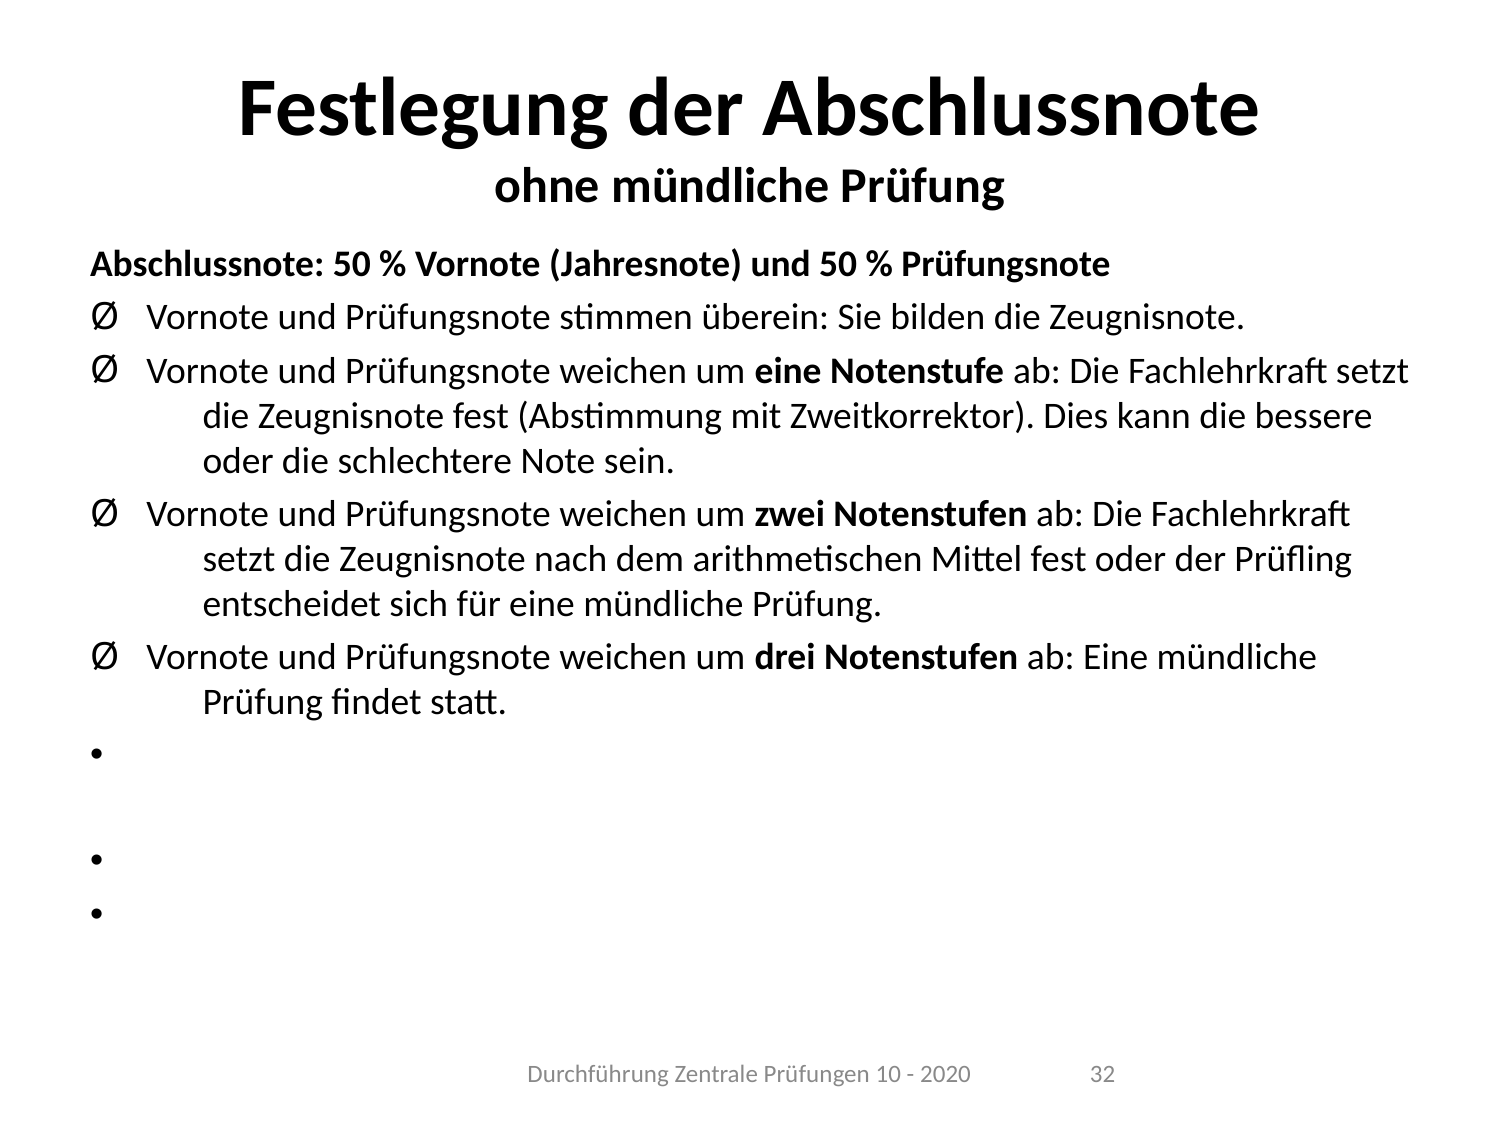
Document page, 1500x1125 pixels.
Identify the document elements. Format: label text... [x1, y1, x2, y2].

list Abschlussnote: 50 % Vornote (Jahresnote) und 50 % Prüfungsnote Vornote und Prüfungsnote stimmen überein: Sie bilden die Zeugnisnote. Vornote und Prüfungsnote weichen um eine Notenstufe ab: Die Fachlehrkraft setzt die Zeugnisnote fest (Abstimmung mit Zweitkorrektor). Dies kann die bessere oder die schlechtere Note sein. Vornote und Prüfungsnote weichen um zwei Notenstufen ab: Die Fachlehrkraft setzt die Zeugnisnote nach dem arithmetischen Mittel fest oder der Prüfling entscheidet sich für eine mündliche Prüfung. Vornote und Prüfungsnote weichen um drei Notenstufen ab: Eine mündliche Prüfung findet statt. [75, 231, 1426, 1005]
text_box Durchführung Zentrale Prüfungen 10 - 2020 [512, 1042, 988, 1103]
text_box 32 [1074, 1042, 1426, 1103]
title Festlegung der Abschlussnote ohne mündliche Prüfung [75, 45, 1426, 209]
